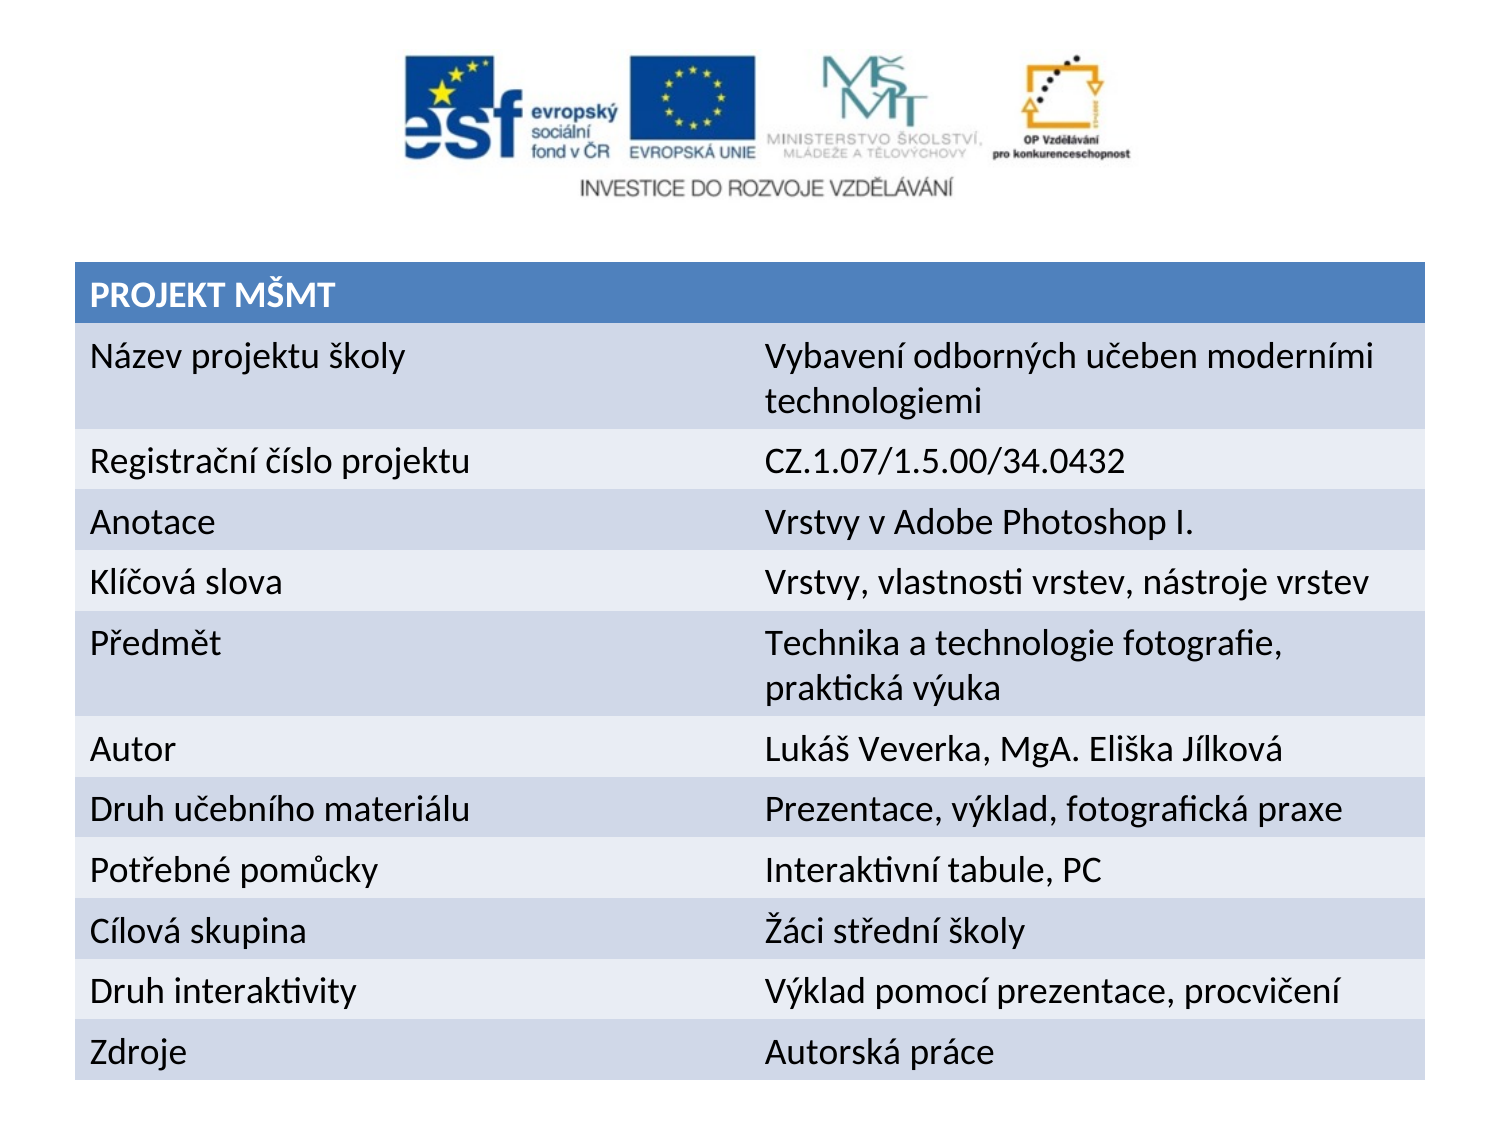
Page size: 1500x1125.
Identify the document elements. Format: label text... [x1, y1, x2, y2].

table_cell Vrstvy v Adobe Photoshop I. [750, 489, 1425, 550]
table_cell Cílová skupina [75, 898, 750, 959]
table_cell Autor [75, 716, 750, 777]
table_cell Potřebné pomůcky [75, 837, 750, 898]
table_cell Druh učebního materiálu [75, 777, 750, 837]
table_cell Druh interaktivity [75, 959, 750, 1019]
table_cell Technika a technologie fotografie, praktická výuka [750, 611, 1425, 716]
table_cell Lukáš Veverka, MgA. Eliška Jílková [750, 716, 1425, 777]
table_header PROJEKT MŠMT [75, 262, 750, 323]
table_cell Název projektu školy [75, 323, 750, 429]
table_cell Výklad pomocí prezentace, procvičení [750, 959, 1425, 1019]
table_header [750, 262, 1425, 323]
table_cell CZ.1.07/1.5.00/34.0432 [750, 429, 1425, 489]
table_cell Zdroje [75, 1019, 750, 1080]
table_cell Vybavení odborných učeben moderními technologiemi [750, 323, 1425, 429]
table_cell Prezentace, výklad, fotografická praxe [750, 777, 1425, 837]
table_cell Předmět [75, 611, 750, 716]
picture [395, 49, 1140, 208]
table_cell Autorská práce [750, 1019, 1425, 1080]
table_cell Registrační číslo projektu [75, 429, 750, 489]
table_cell Interaktivní tabule, PC [750, 837, 1425, 898]
table_cell Vrstvy, vlastnosti vrstev, nástroje vrstev [750, 550, 1425, 611]
table_cell Klíčová slova [75, 550, 750, 611]
table_cell Anotace [75, 489, 750, 550]
table_cell Žáci střední školy [750, 898, 1425, 959]
